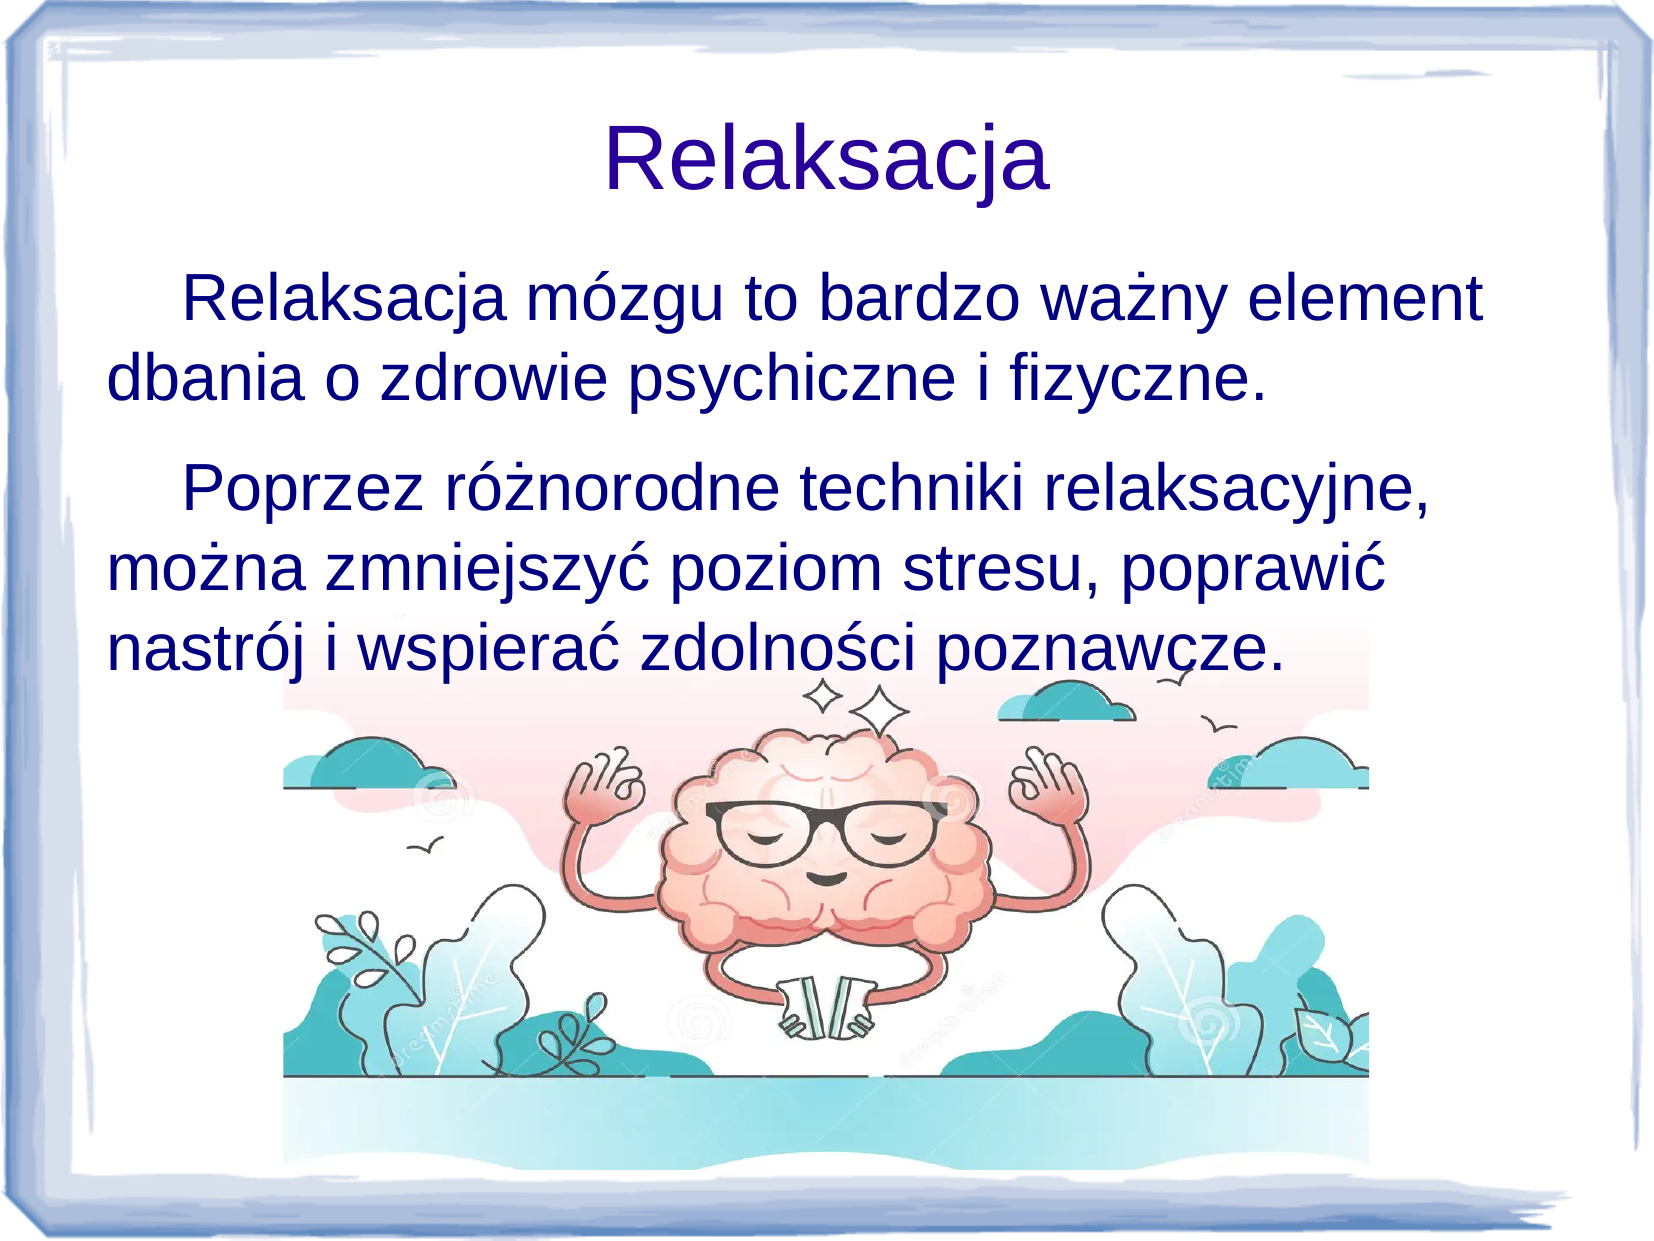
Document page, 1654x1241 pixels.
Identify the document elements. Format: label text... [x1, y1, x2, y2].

list Relaksacja mózgu to bardzo ważny element dbania o zdrowie psychiczne i fizyczne. Poprzez różnorodne techniki relaksacyjne, można zmniejszyć poziom stresu, poprawić nastrój i wspierać zdolności poznawcze. [106, 253, 1559, 934]
picture [283, 934, 1370, 1170]
title Relaksacja [82, 49, 1571, 257]
